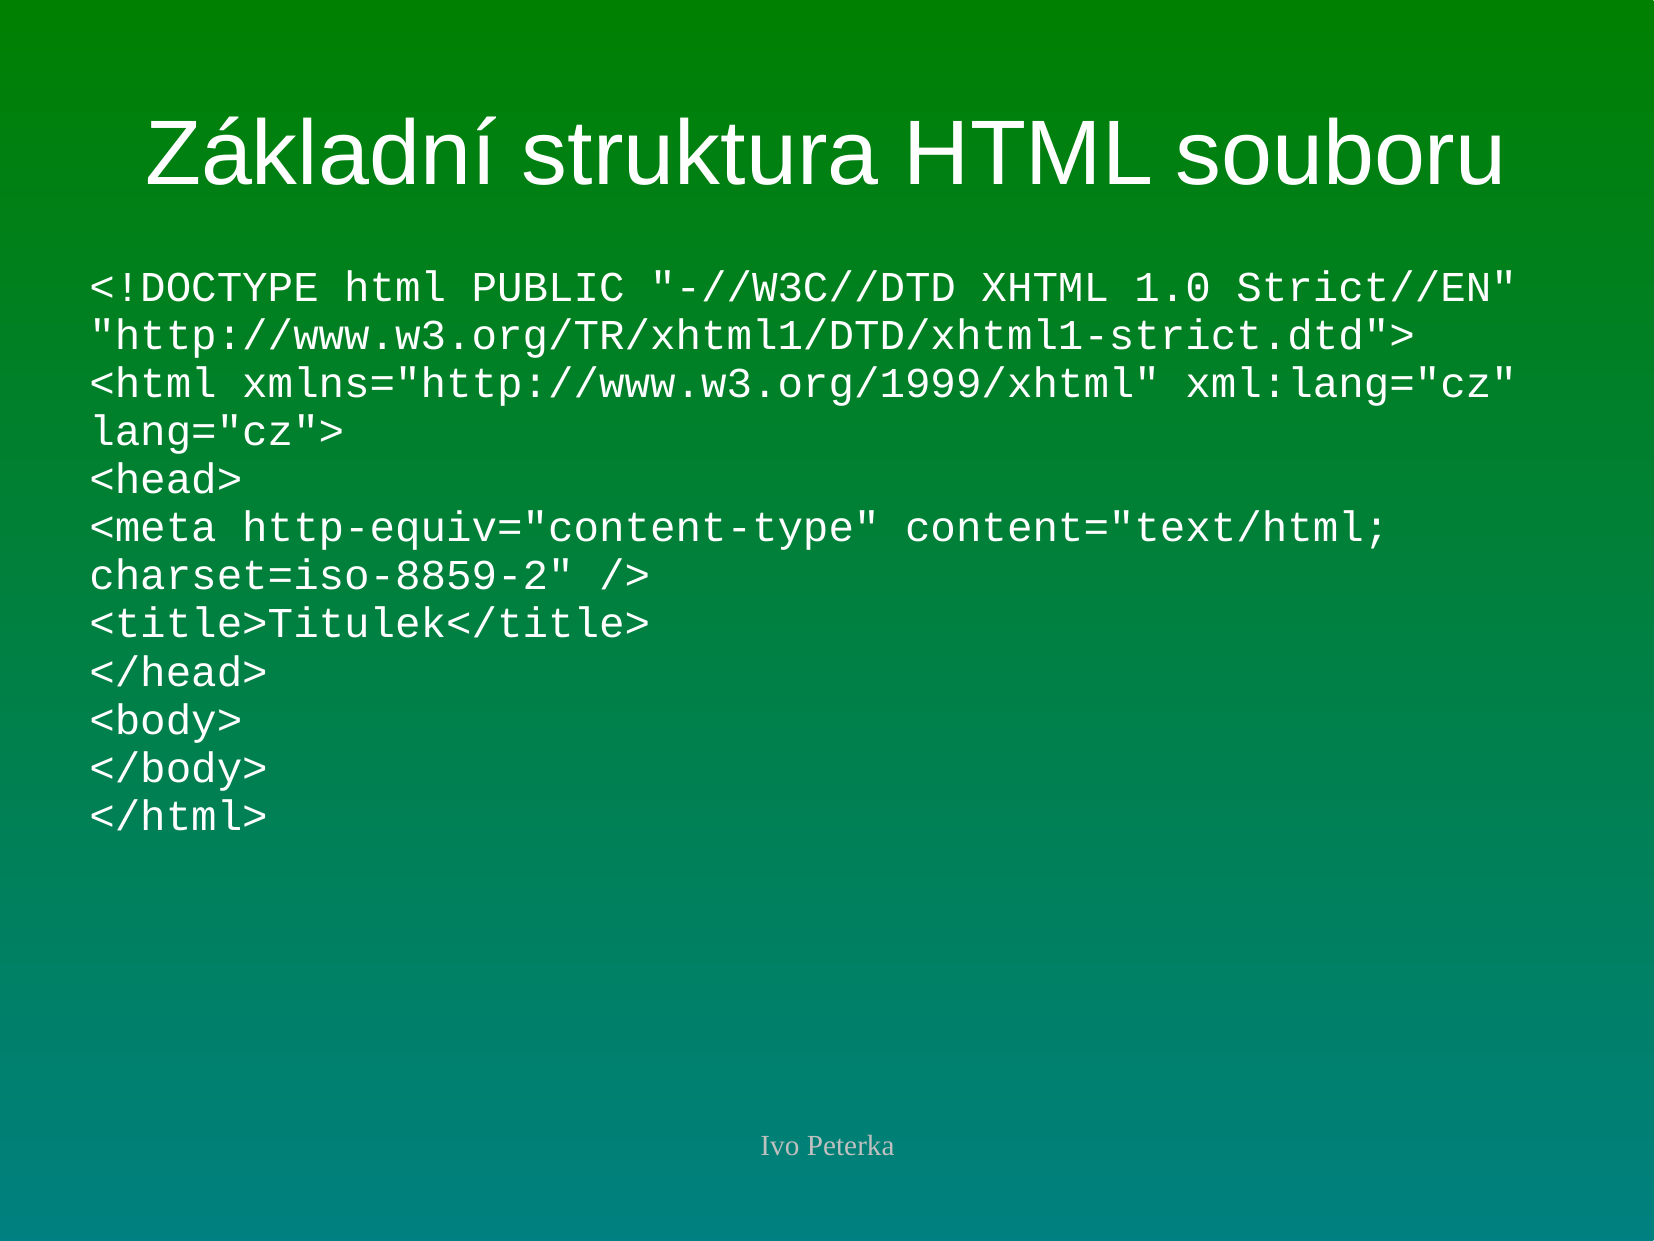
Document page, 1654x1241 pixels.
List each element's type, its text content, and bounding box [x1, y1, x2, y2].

chart [1219, 375, 1234, 396]
chart [125, 375, 136, 396]
chart [856, 322, 877, 348]
chart [1355, 319, 1359, 348]
chart [909, 319, 926, 349]
chart [145, 321, 161, 349]
chart [832, 375, 844, 396]
chart [125, 471, 136, 492]
chart [1113, 327, 1130, 349]
chart [431, 375, 442, 396]
chart [781, 375, 800, 397]
chart [245, 423, 263, 445]
chart [1370, 375, 1385, 405]
chart [145, 369, 161, 397]
chart [143, 471, 162, 493]
chart [834, 375, 850, 405]
chart [1392, 325, 1412, 345]
chart [169, 471, 189, 493]
chart [150, 423, 161, 444]
chart [295, 327, 317, 348]
chart [1316, 375, 1336, 397]
chart [883, 370, 902, 396]
chart [1037, 367, 1041, 396]
chart [1469, 375, 1487, 396]
chart [1091, 375, 1098, 396]
chart [1039, 319, 1055, 348]
chart [0, 265, 1653, 304]
chart [960, 319, 965, 348]
chart [1444, 375, 1462, 397]
chart [246, 319, 263, 349]
chart [169, 423, 181, 444]
chart [1293, 367, 1310, 396]
chart [119, 319, 124, 348]
chart [858, 367, 875, 397]
chart [680, 319, 684, 348]
chart [809, 375, 824, 396]
chart [552, 319, 569, 349]
chart [807, 319, 824, 349]
chart [299, 367, 316, 396]
chart [883, 322, 902, 348]
chart [270, 375, 274, 396]
chart [321, 421, 341, 441]
chart [92, 373, 112, 393]
chart [119, 463, 124, 492]
chart [600, 375, 623, 396]
chart [742, 327, 749, 348]
chart [174, 375, 189, 396]
chart [118, 423, 138, 445]
chart [1099, 375, 1106, 396]
chart [626, 375, 674, 396]
chart [781, 322, 800, 348]
chart [729, 327, 733, 348]
chart [195, 327, 213, 357]
chart [271, 319, 289, 349]
chart [734, 327, 741, 348]
chart [476, 369, 492, 397]
chart [1343, 375, 1359, 396]
chart [168, 375, 172, 396]
chart [702, 375, 725, 396]
chart [125, 327, 136, 348]
chart [1242, 367, 1259, 396]
chart [172, 423, 187, 453]
chart [144, 423, 149, 444]
chart [119, 367, 124, 396]
chart [934, 369, 952, 397]
chart [349, 375, 365, 397]
chart [283, 375, 290, 396]
chart [1139, 321, 1155, 349]
chart [88, 511, 1576, 1084]
chart [170, 321, 186, 349]
chart [1213, 375, 1217, 396]
chart [220, 470, 239, 488]
chart [526, 327, 538, 348]
chart [686, 327, 697, 348]
chart [628, 319, 646, 349]
chart [730, 369, 749, 397]
chart [503, 327, 518, 348]
chart [92, 469, 112, 489]
chart [934, 327, 952, 348]
chart [758, 319, 775, 348]
chart [197, 367, 214, 396]
chart [1342, 327, 1354, 349]
chart [1024, 327, 1030, 348]
chart [985, 367, 1003, 397]
chart [1304, 319, 1308, 348]
chart [401, 367, 405, 379]
chart [425, 367, 429, 396]
chart [1061, 322, 1081, 348]
chart [194, 463, 212, 493]
chart [1189, 375, 1207, 396]
chart [1214, 327, 1232, 349]
chart [909, 369, 927, 397]
chart [552, 367, 569, 397]
chart [424, 321, 443, 349]
chart [1189, 327, 1208, 348]
chart [396, 327, 419, 348]
chart [966, 327, 977, 348]
title Základní struktura HTML souboru [82, 49, 1571, 257]
chart [320, 327, 368, 348]
chart [275, 375, 282, 396]
chart [1086, 375, 1090, 396]
chart [576, 322, 597, 348]
chart [1043, 375, 1054, 396]
chart [960, 369, 978, 397]
chart [528, 327, 544, 357]
chart [475, 327, 494, 349]
chart [501, 375, 519, 405]
chart [986, 321, 1002, 349]
chart [1166, 327, 1181, 348]
chart [654, 327, 671, 348]
chart [95, 415, 112, 444]
chart [451, 369, 467, 397]
chart [246, 375, 263, 396]
chart [1010, 327, 1022, 348]
chart [603, 322, 622, 348]
chart [706, 321, 722, 349]
chart [1317, 321, 1333, 349]
chart [329, 375, 340, 396]
chart [323, 375, 327, 396]
chart [1367, 375, 1379, 396]
chart [1241, 321, 1257, 349]
chart [577, 367, 595, 397]
chart [1115, 367, 1131, 396]
chart [1011, 375, 1028, 396]
chart [271, 423, 289, 444]
chart [1062, 369, 1078, 397]
chart [1291, 327, 1303, 349]
chart [832, 322, 851, 348]
